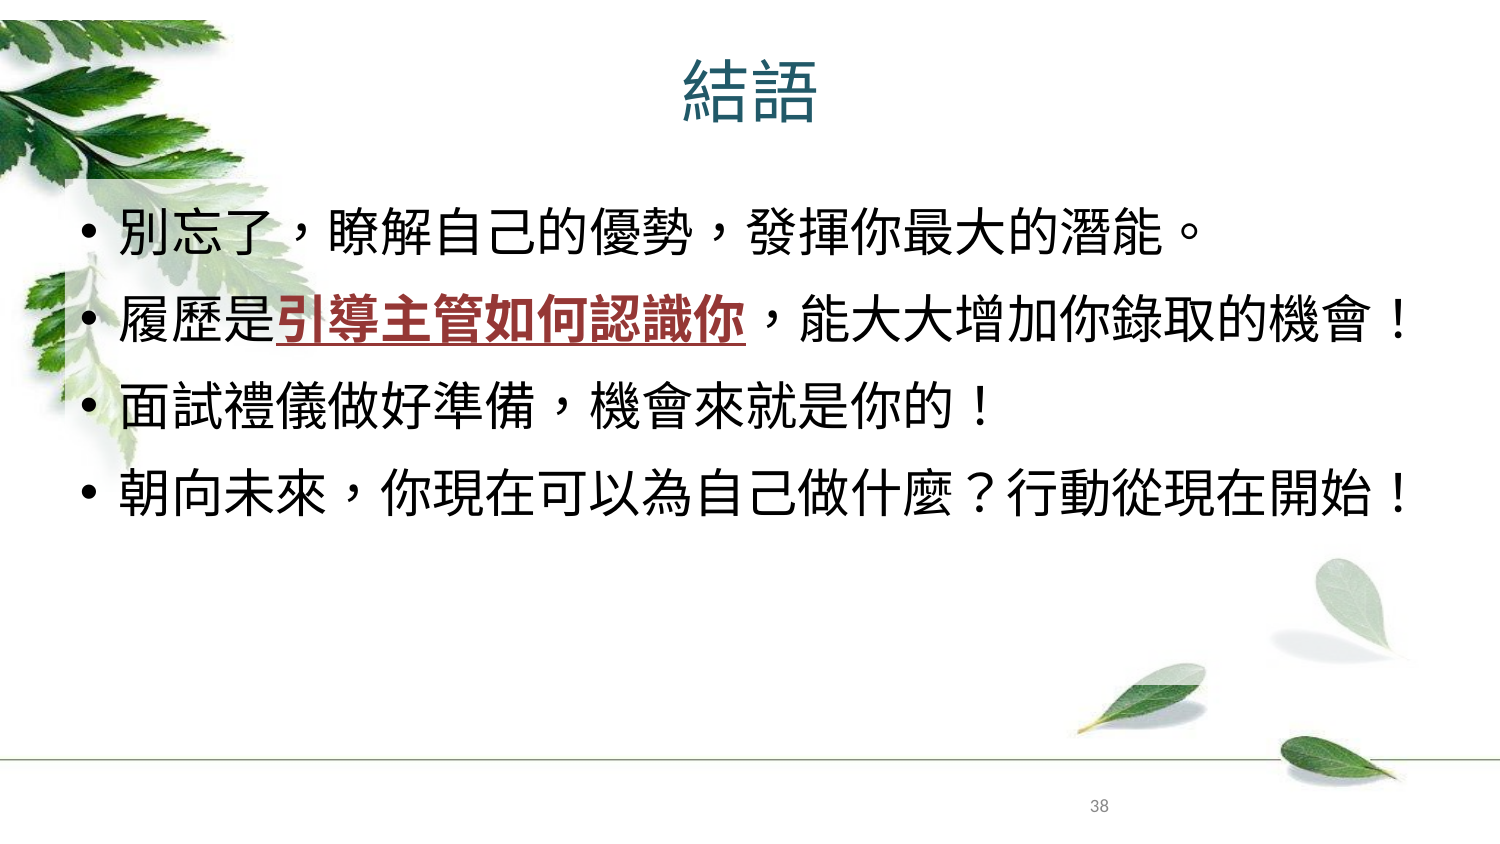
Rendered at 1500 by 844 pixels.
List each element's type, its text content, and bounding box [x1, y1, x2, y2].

picture [0, 20, 1500, 844]
title 結語 [243, 19, 1257, 161]
text_box [1074, 782, 1426, 828]
list 別忘了，瞭解自己的優勢，發揮你最大的潛能。 履歷是引導主管如何認識你，能大大增加你錄取的機會！ 面試禮儀做好準備，機會來就是你的！ 朝向未來，你現在可以為自己做什麼？行動從現在開始！ [64, 179, 1447, 685]
